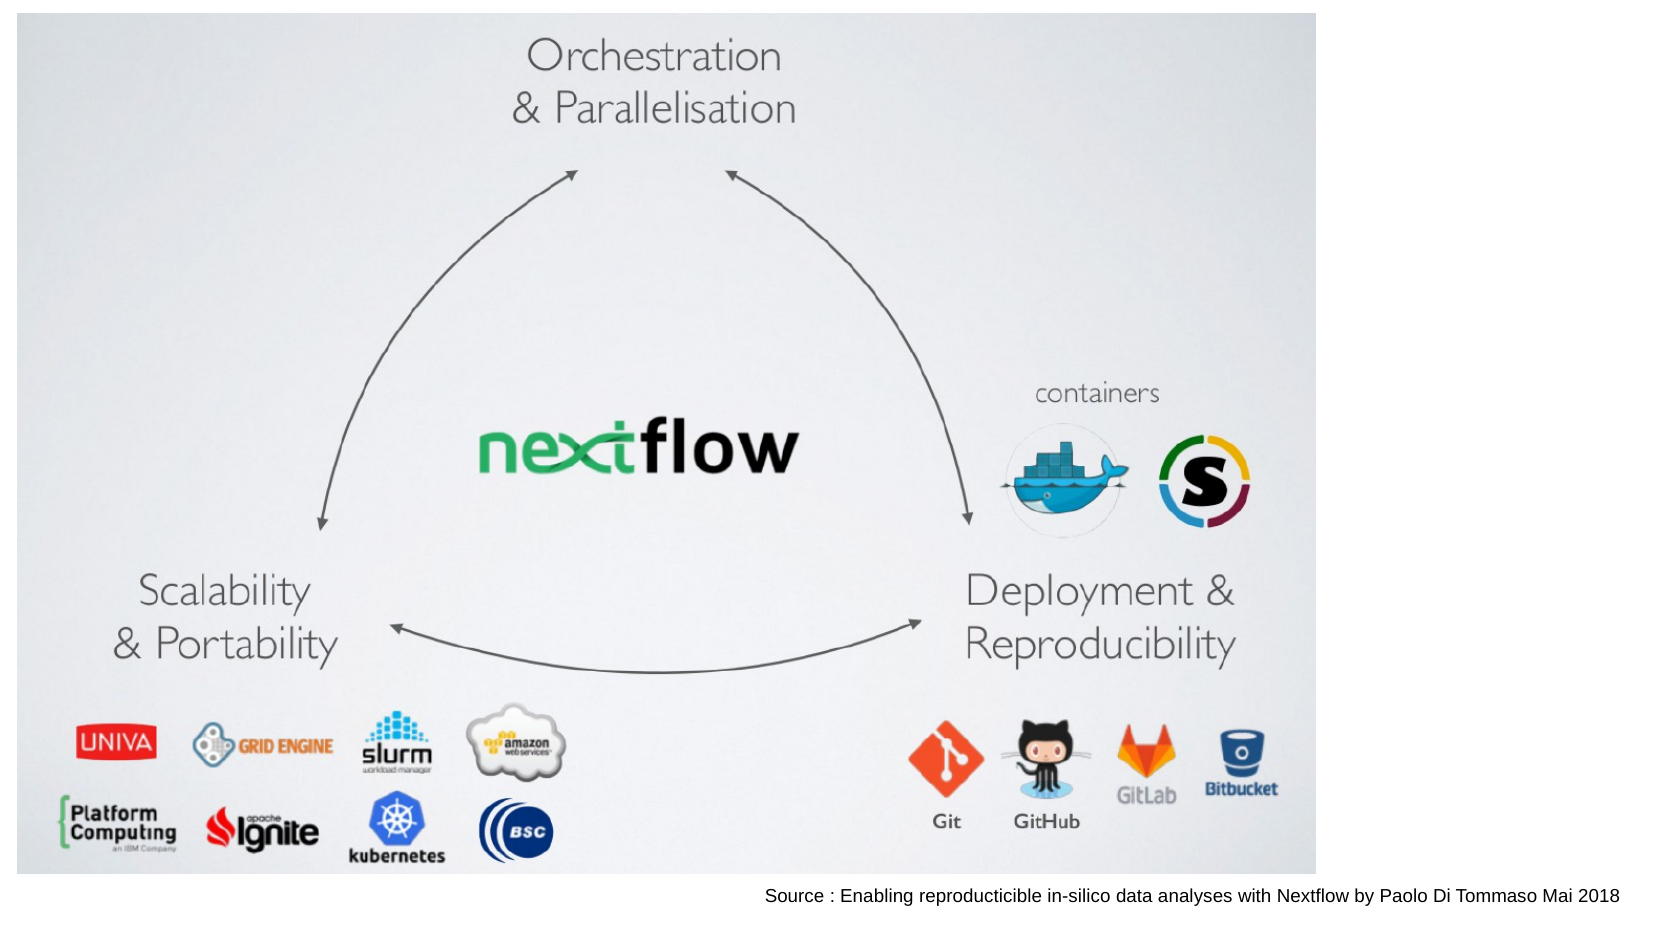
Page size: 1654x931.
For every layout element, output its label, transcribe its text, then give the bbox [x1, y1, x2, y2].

picture [17, 13, 1316, 875]
text_box Source : Enabling reproducticible in-silico data analyses with Nextflow by Paolo Di Tommaso Mai 2018 [750, 878, 1635, 915]
